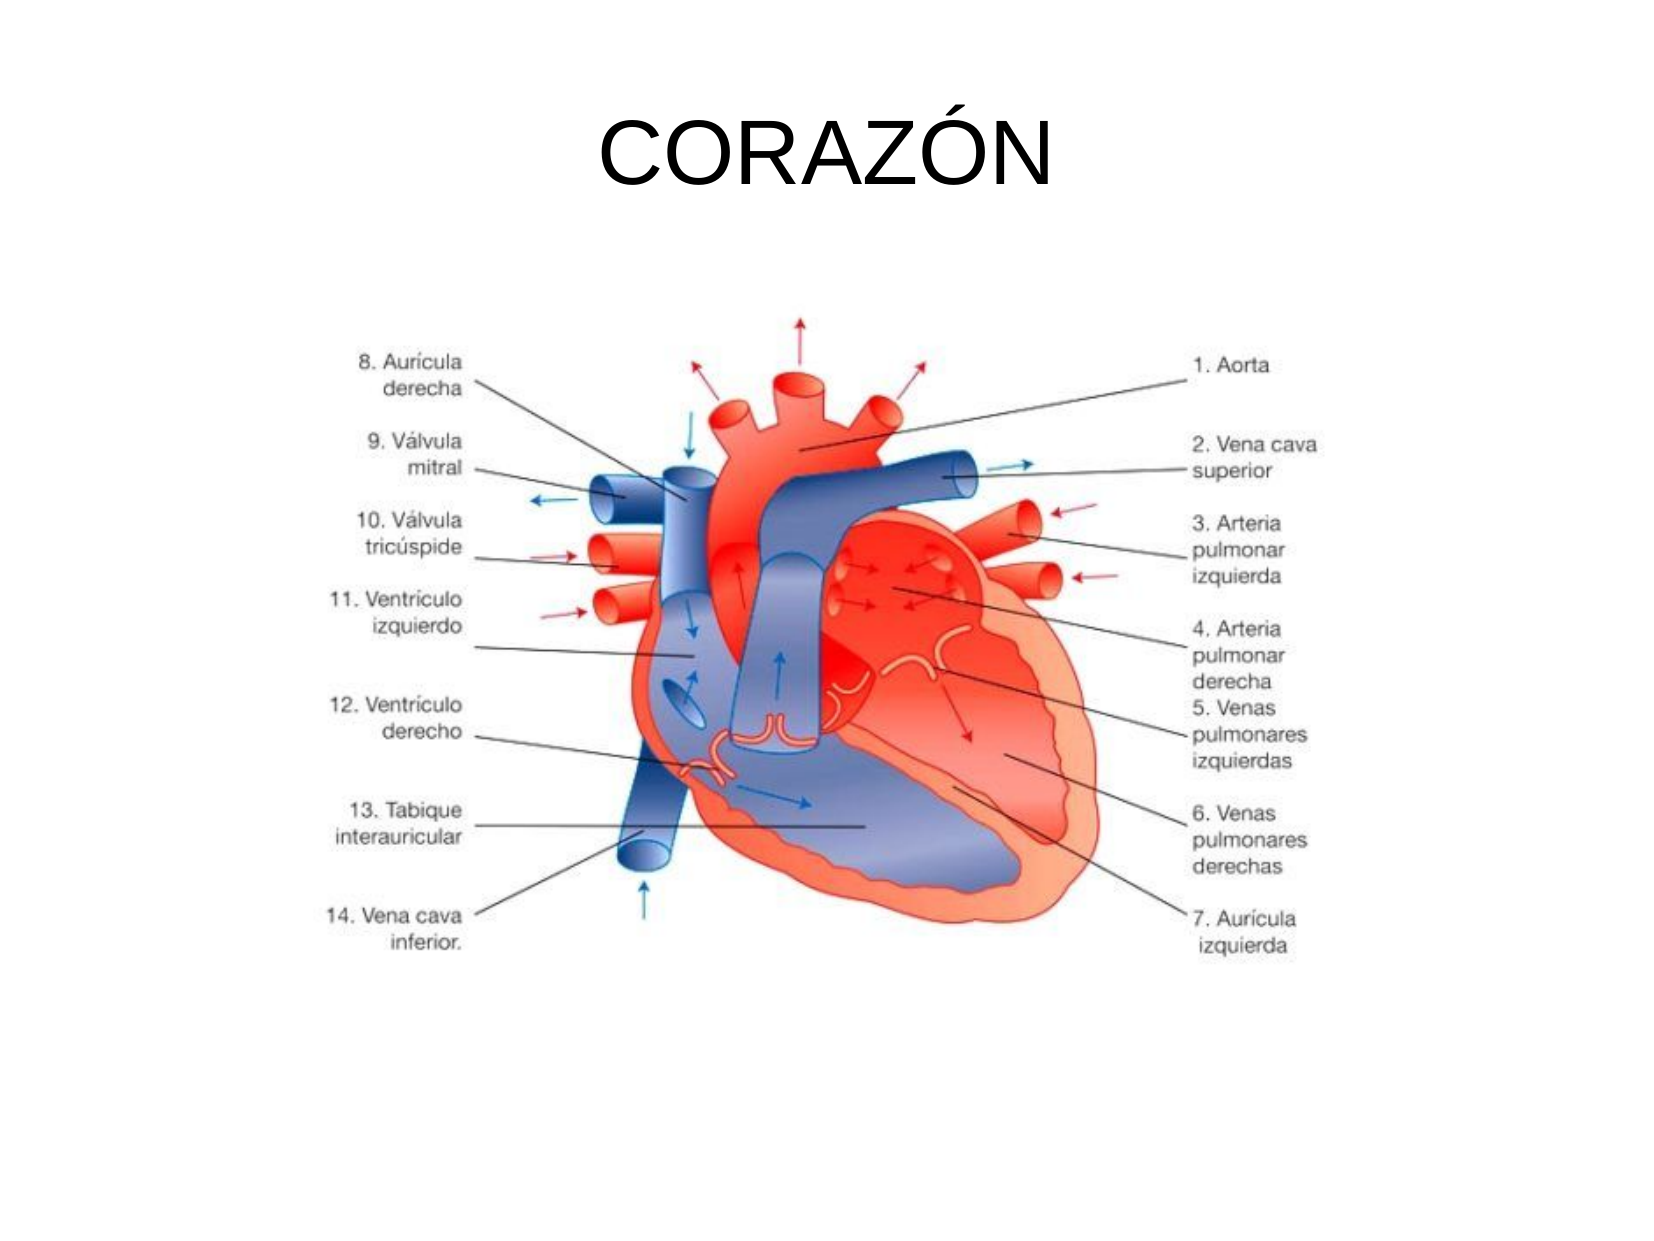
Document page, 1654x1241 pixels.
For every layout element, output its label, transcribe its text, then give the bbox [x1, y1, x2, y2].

picture [300, 290, 1353, 1010]
title CORAZÓN [82, 49, 1571, 257]
